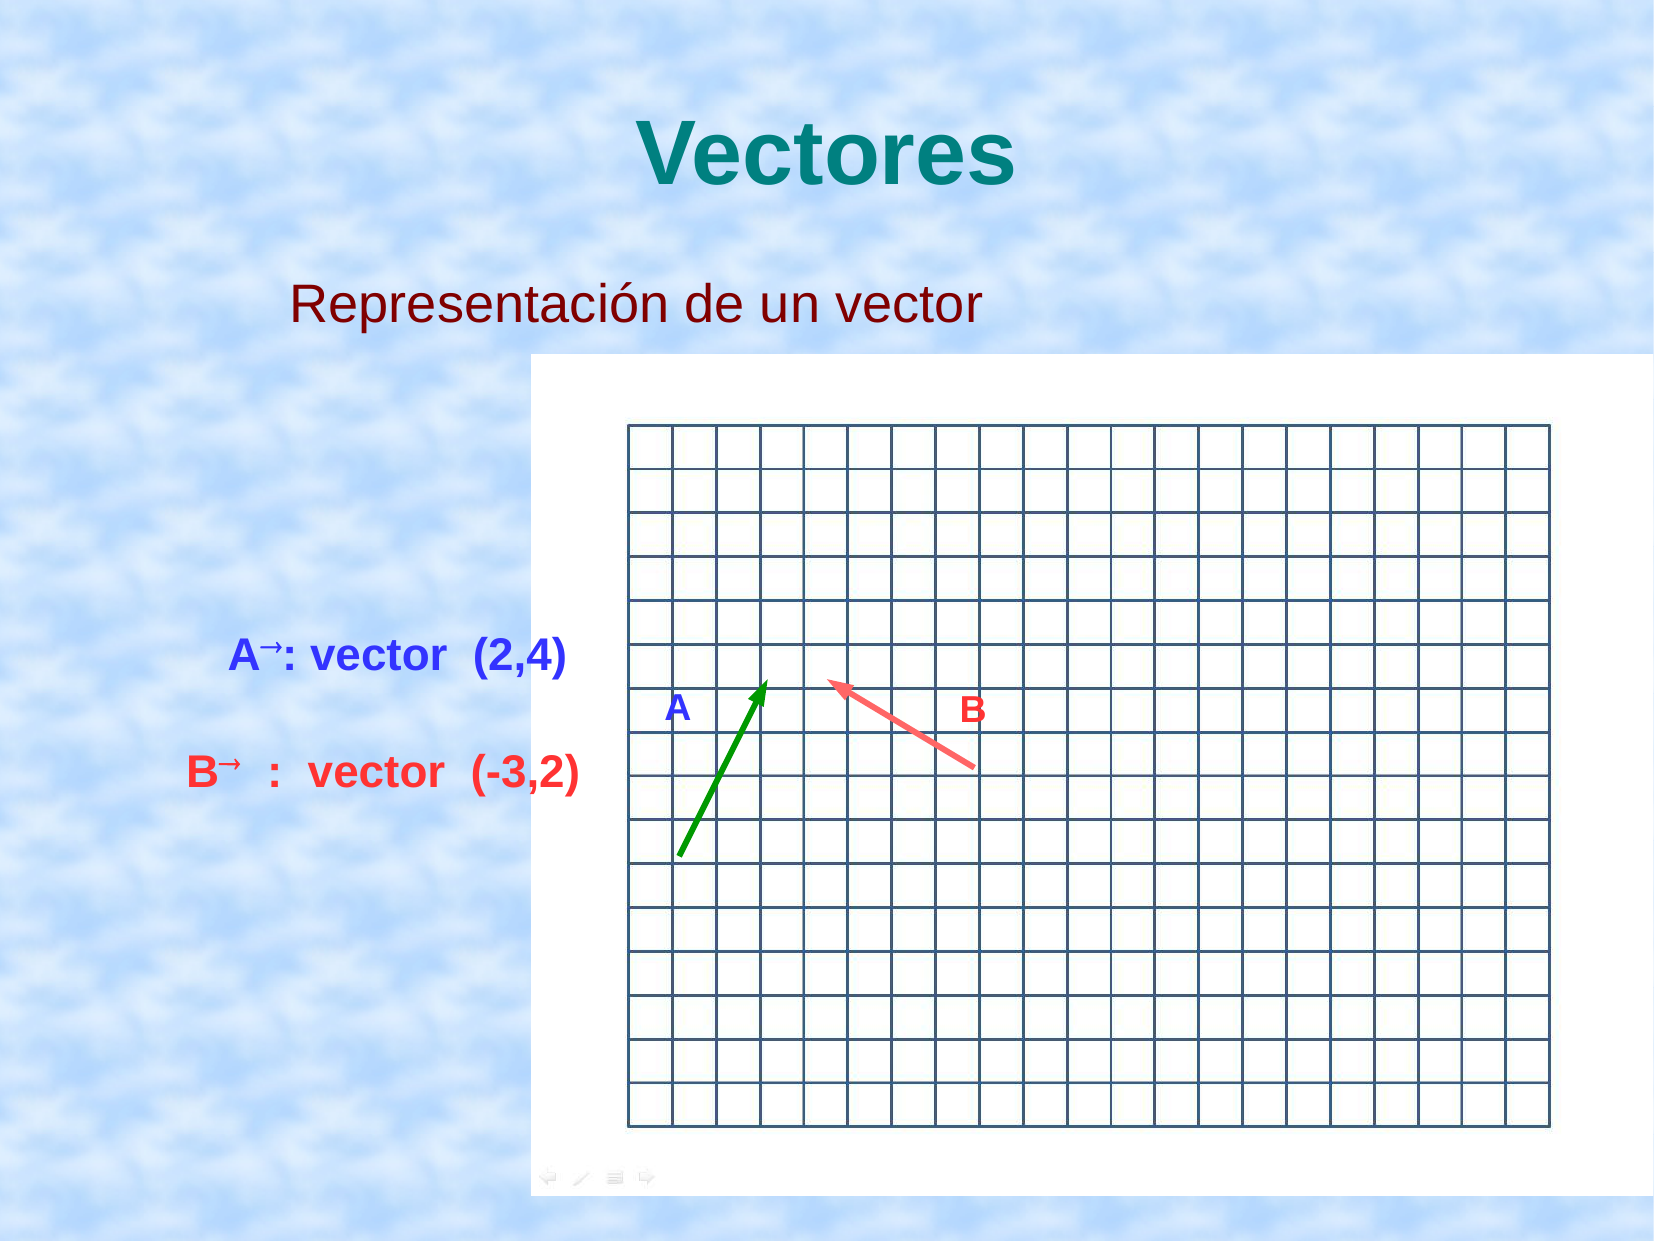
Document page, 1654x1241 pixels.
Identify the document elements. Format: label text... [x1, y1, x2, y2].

text_box A [680, 679, 709, 736]
text_box A®: vector (2,4) [71, 621, 680, 739]
text_box Representación de un vector [132, 265, 1270, 355]
text_box B [944, 681, 1004, 739]
picture [0, 0, 1654, 1241]
title Vectores [82, 49, 1571, 257]
text_box B® : vector (-3,2) [29, 738, 668, 864]
